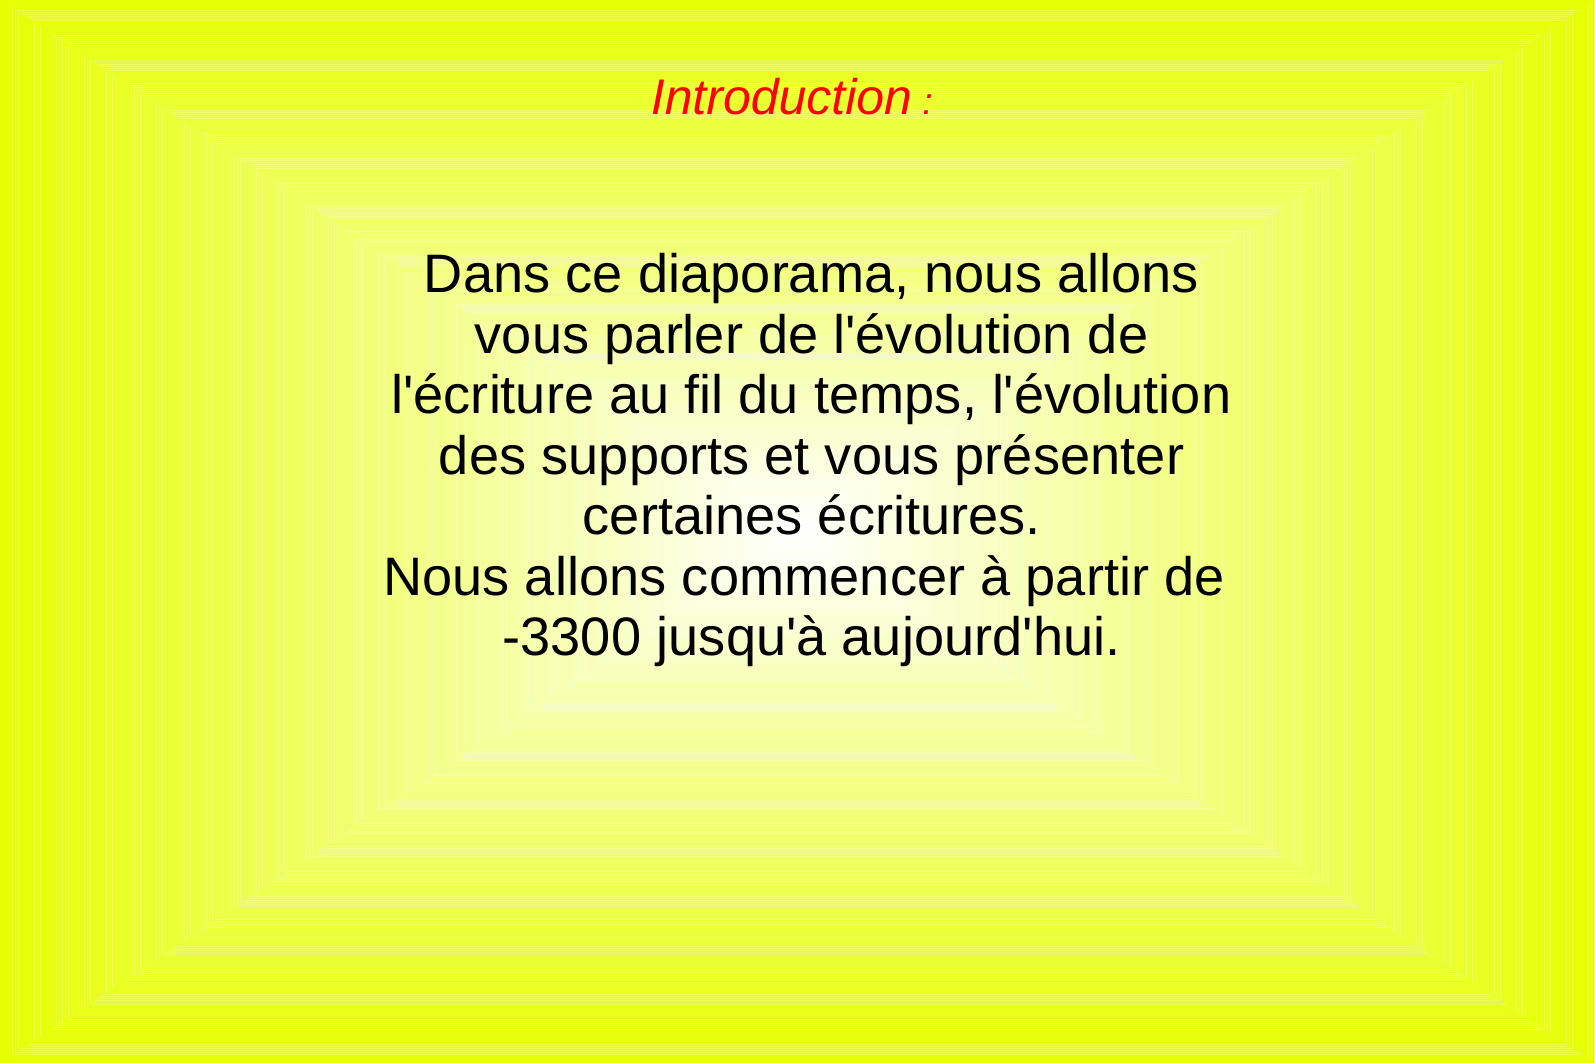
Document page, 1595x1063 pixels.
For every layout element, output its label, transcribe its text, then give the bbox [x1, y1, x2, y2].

text_box Dans ce diaporama, nous allons vous parler de l'évolution de l'écriture au fil du temps, l'évolution des supports et vous présenter certaines écritures. Nous allons commencer à partir de -3300 jusqu'à aujourd'hui. [354, 236, 1270, 675]
text_box Introduction : [295, 61, 1300, 132]
